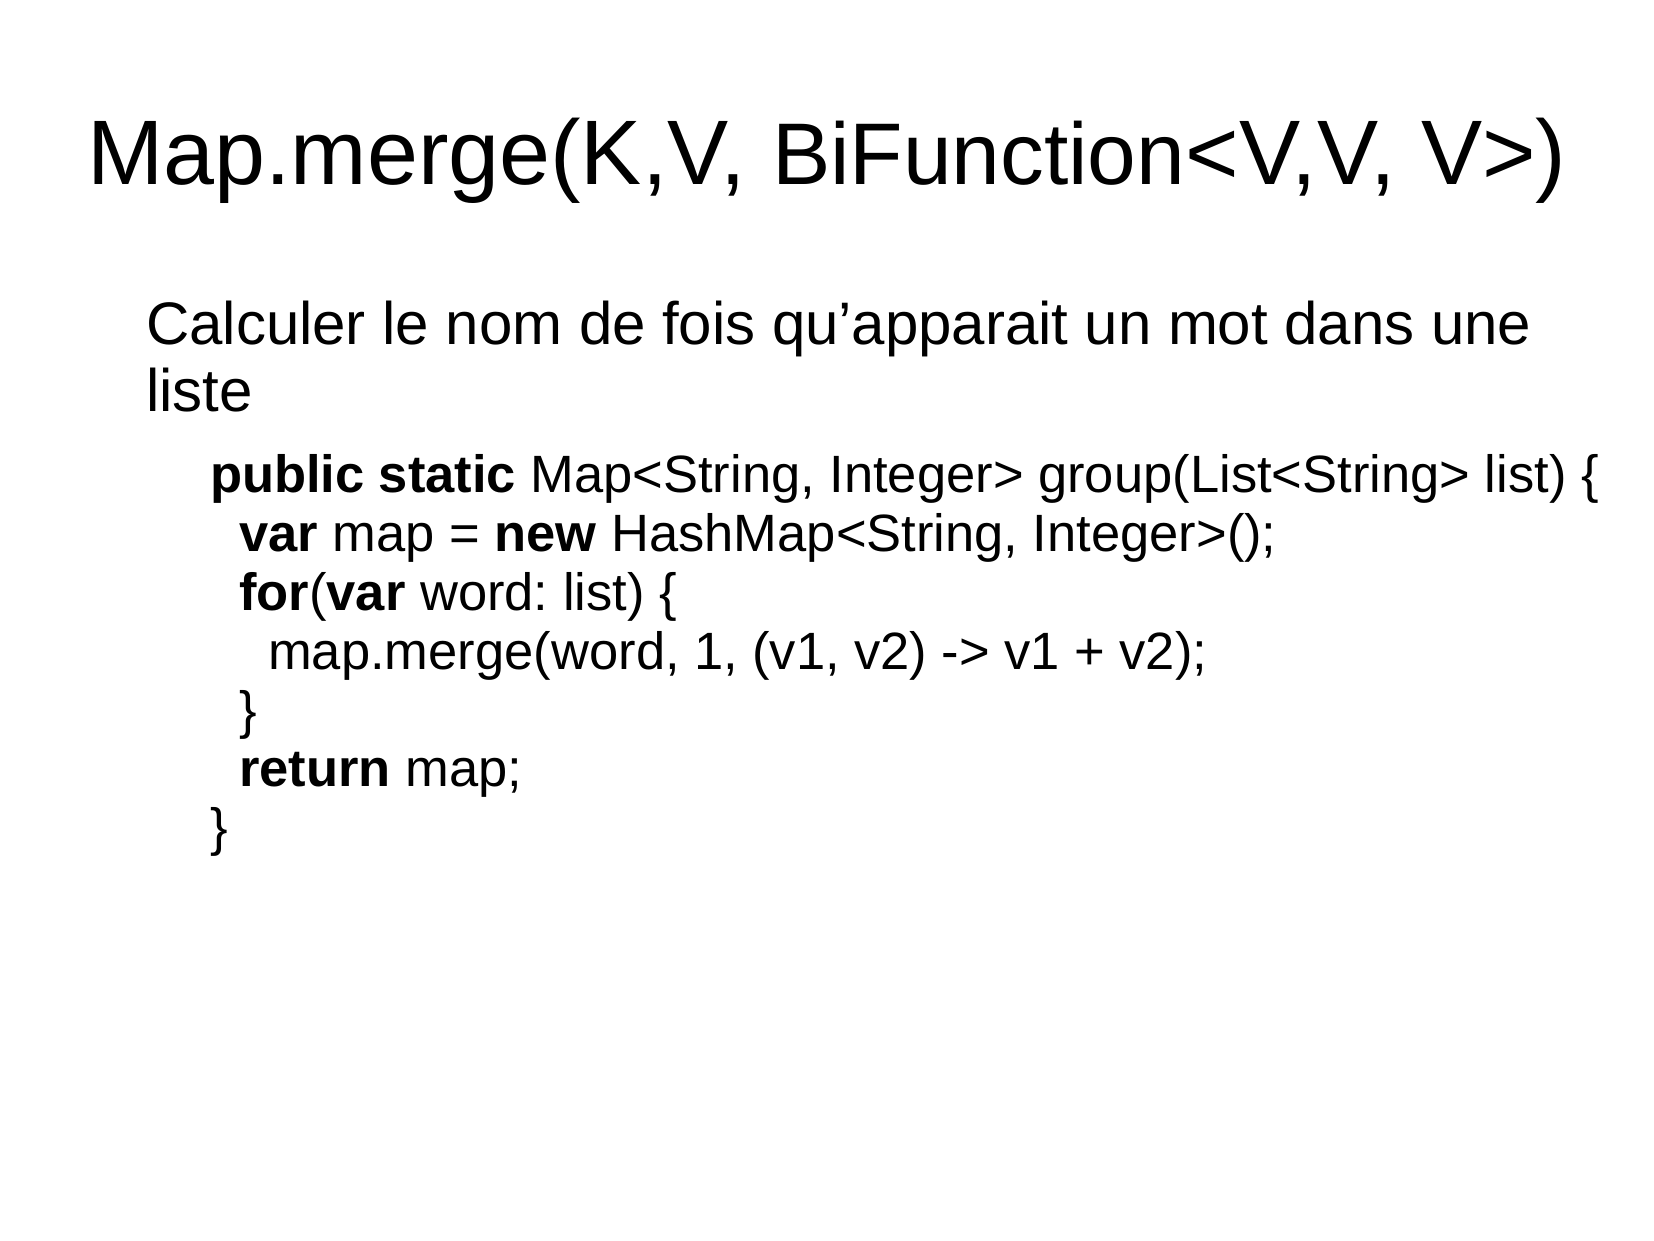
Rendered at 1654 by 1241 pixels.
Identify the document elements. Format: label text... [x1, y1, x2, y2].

title Map.merge(K,V, BiFunction<V,V, V>) [82, 49, 1571, 257]
list Calculer le nom de fois qu’apparait un mot dans une liste public static Map<String, Integer> group(List<String> list) { var map = new HashMap<String, Integer>(); for(var word: list) { map.merge(word, 1, (v1, v2) -> v1 + v2); } return map; } [82, 290, 1606, 1010]
